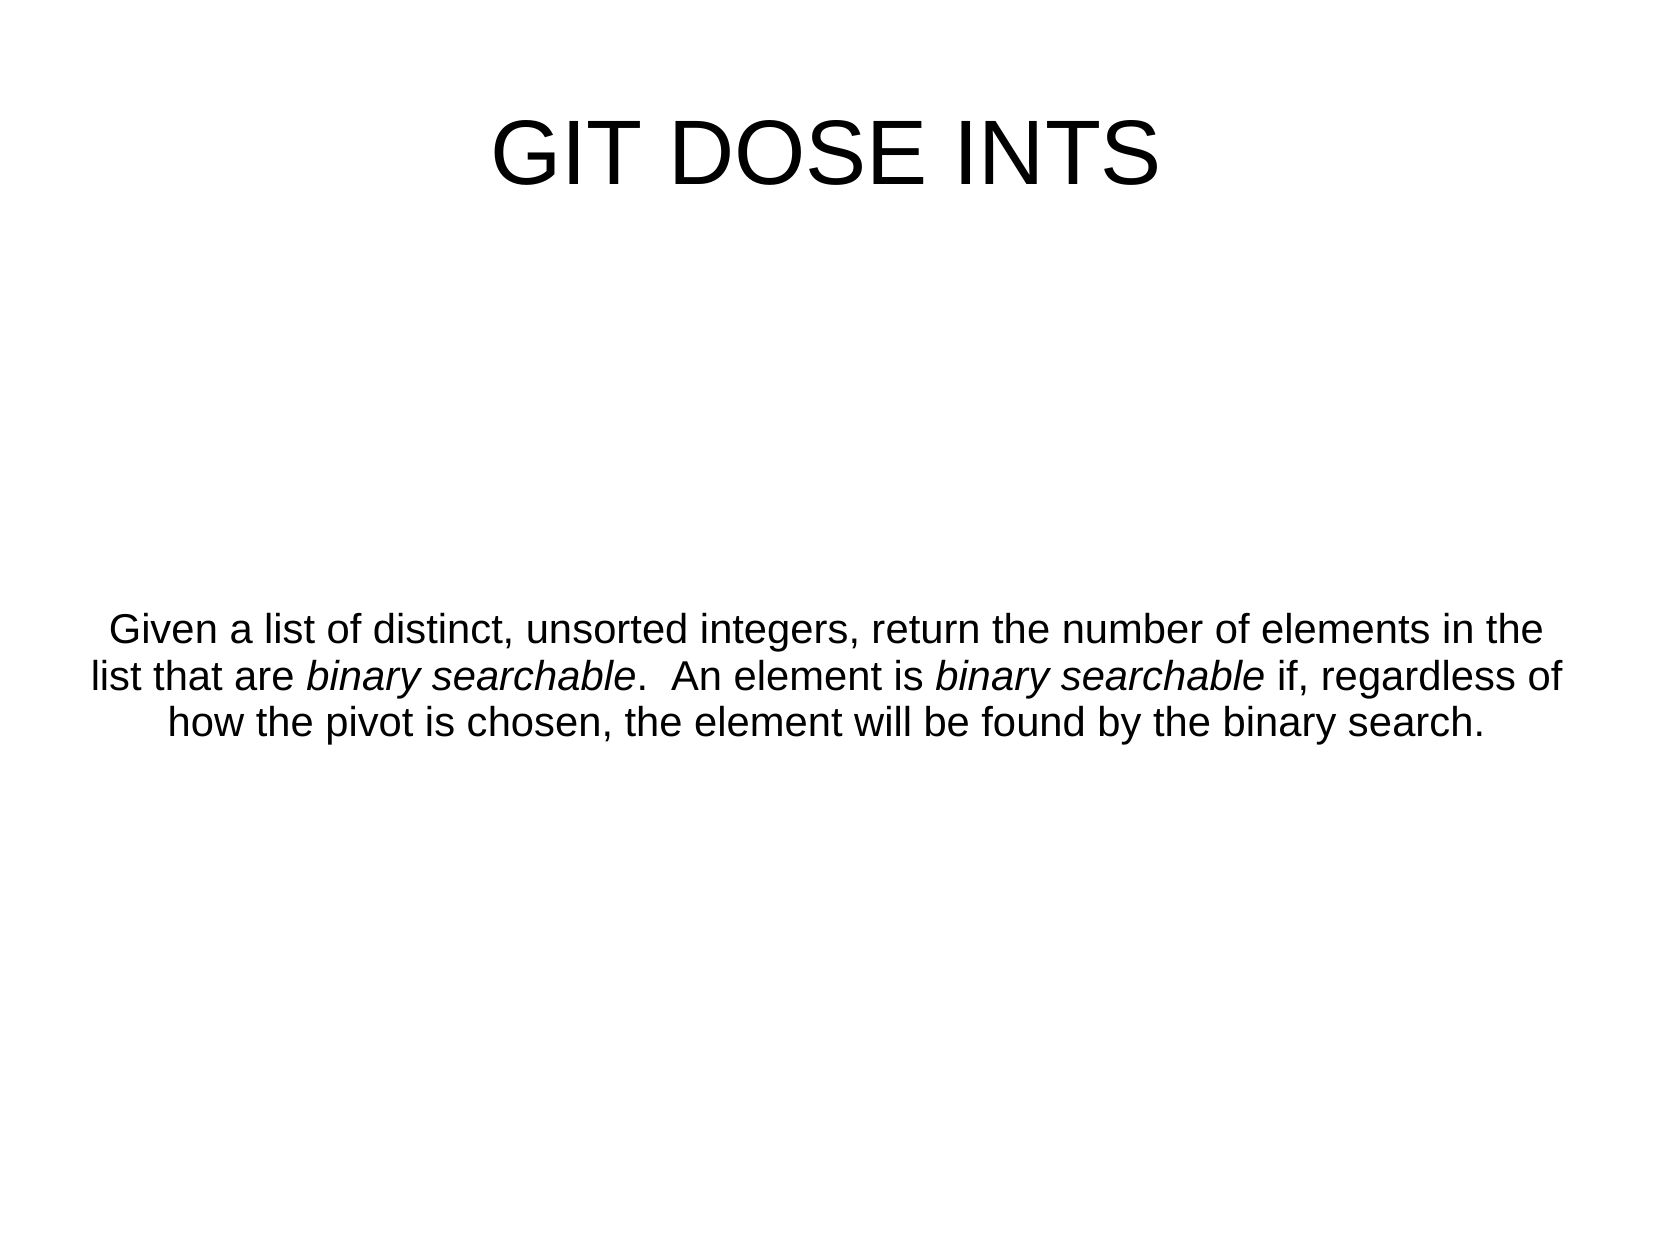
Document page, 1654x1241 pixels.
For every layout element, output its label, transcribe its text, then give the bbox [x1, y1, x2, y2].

subtitle Given a list of distinct, unsorted integers, return the number of elements in the list that are binary searchable. An element is binary searchable if, regardless of how the pivot is chosen, the element will be found by the binary search. [82, 296, 1571, 1101]
title GIT DOSE INTS [82, 56, 1571, 250]
